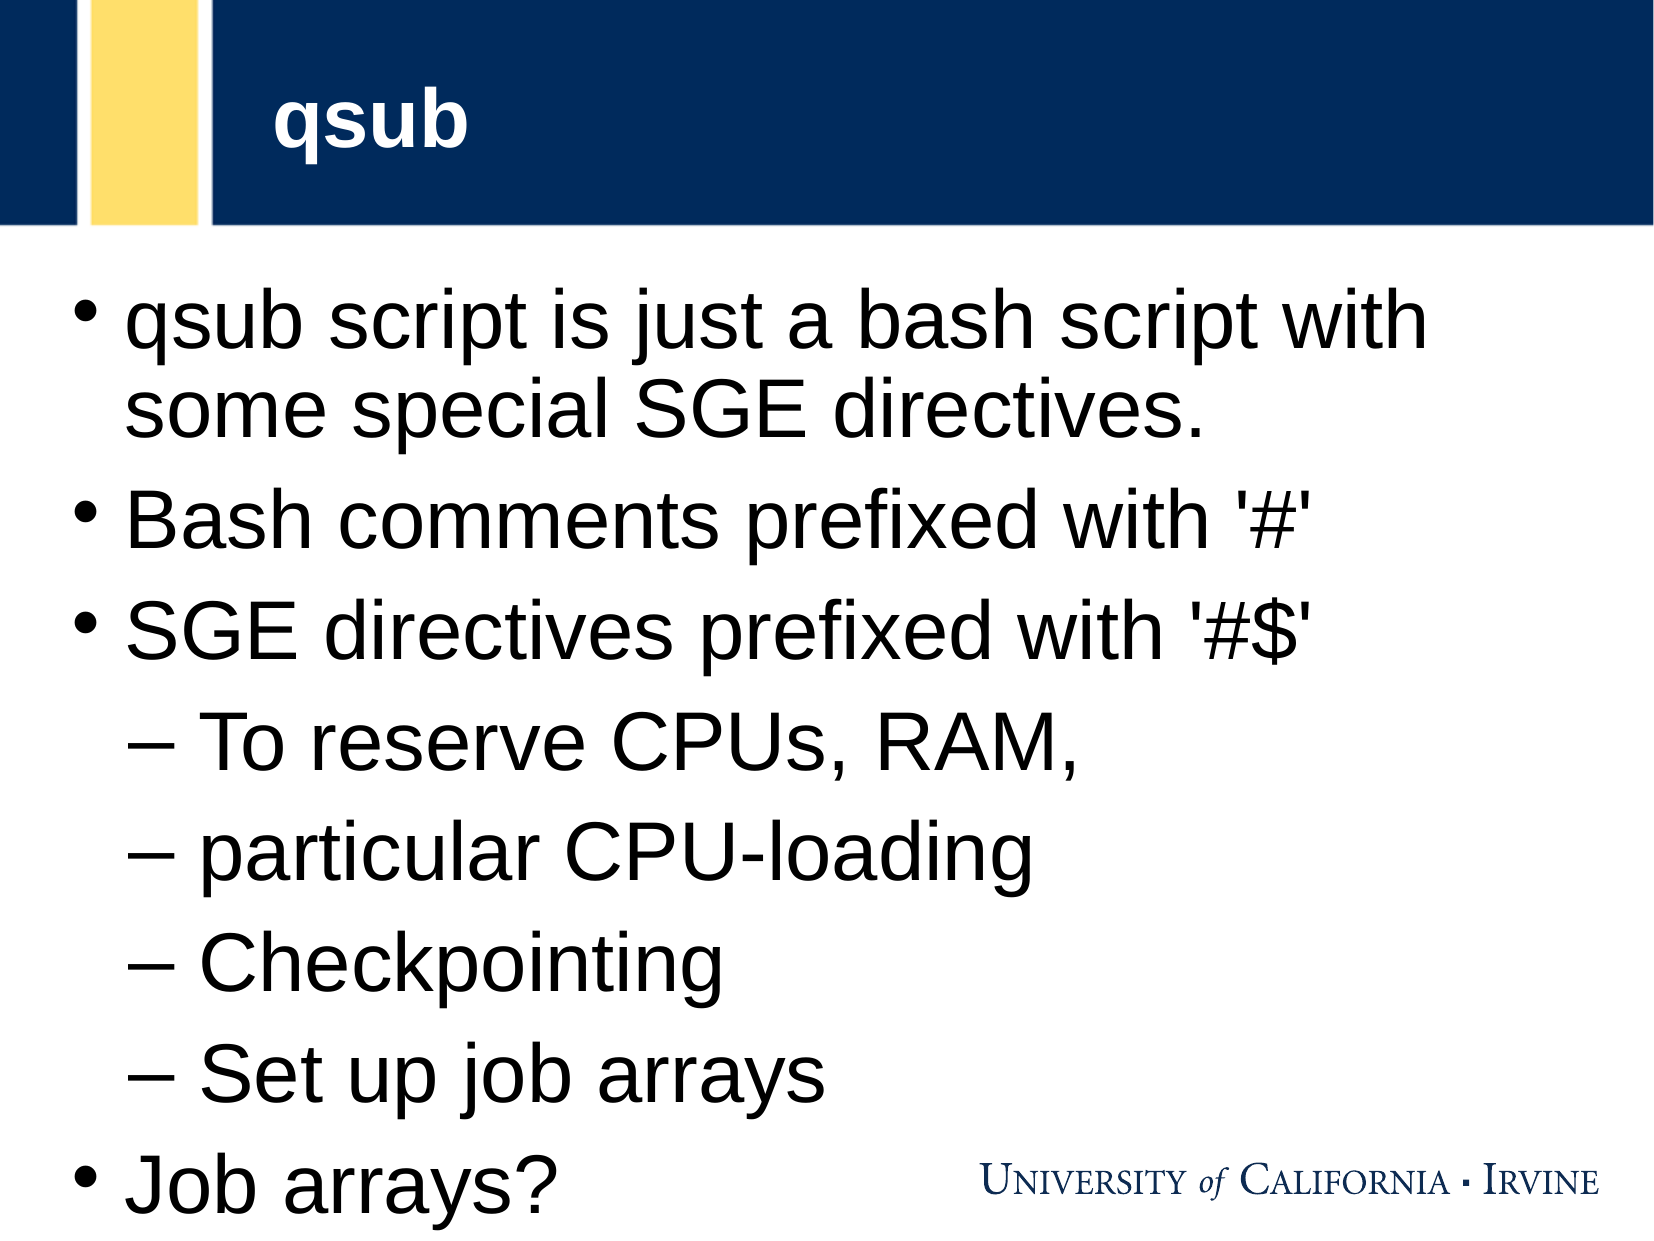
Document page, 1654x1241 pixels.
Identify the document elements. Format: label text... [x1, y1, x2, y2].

subtitle qsub script is just a bash script with some special SGE directives. Bash comments prefixed with '#' SGE directives prefixed with '#$' To reserve CPUs, RAM, particular CPU-loading Checkpointing Set up job arrays Job arrays? [39, 268, 1615, 1208]
picture [0, 0, 1654, 1241]
title qsub [257, 0, 1654, 228]
